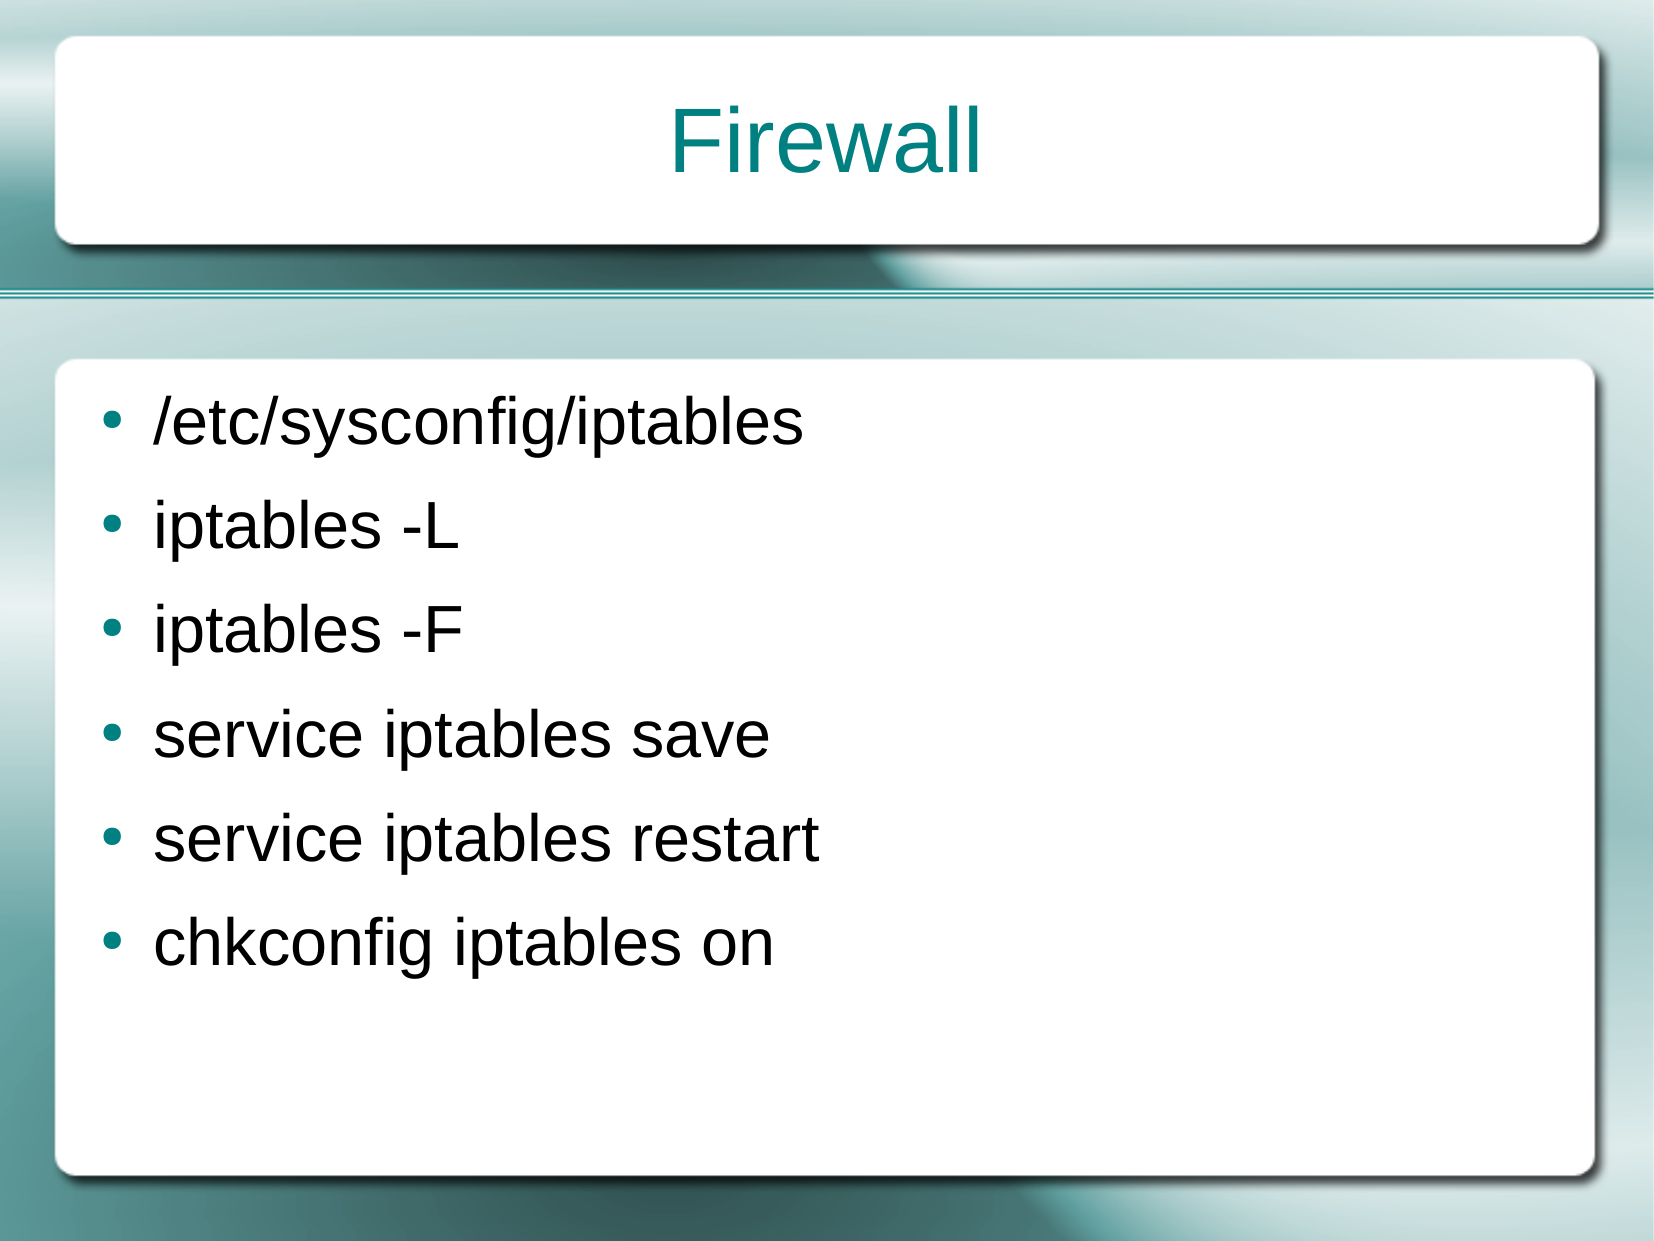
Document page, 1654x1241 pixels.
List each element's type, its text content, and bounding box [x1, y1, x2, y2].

picture [0, 0, 1654, 1241]
title Firewall [82, 45, 1571, 238]
list /etc/sysconfig/iptables iptables -L iptables -F service iptables save service iptables restart chkconfig iptables on [82, 383, 1571, 1019]
